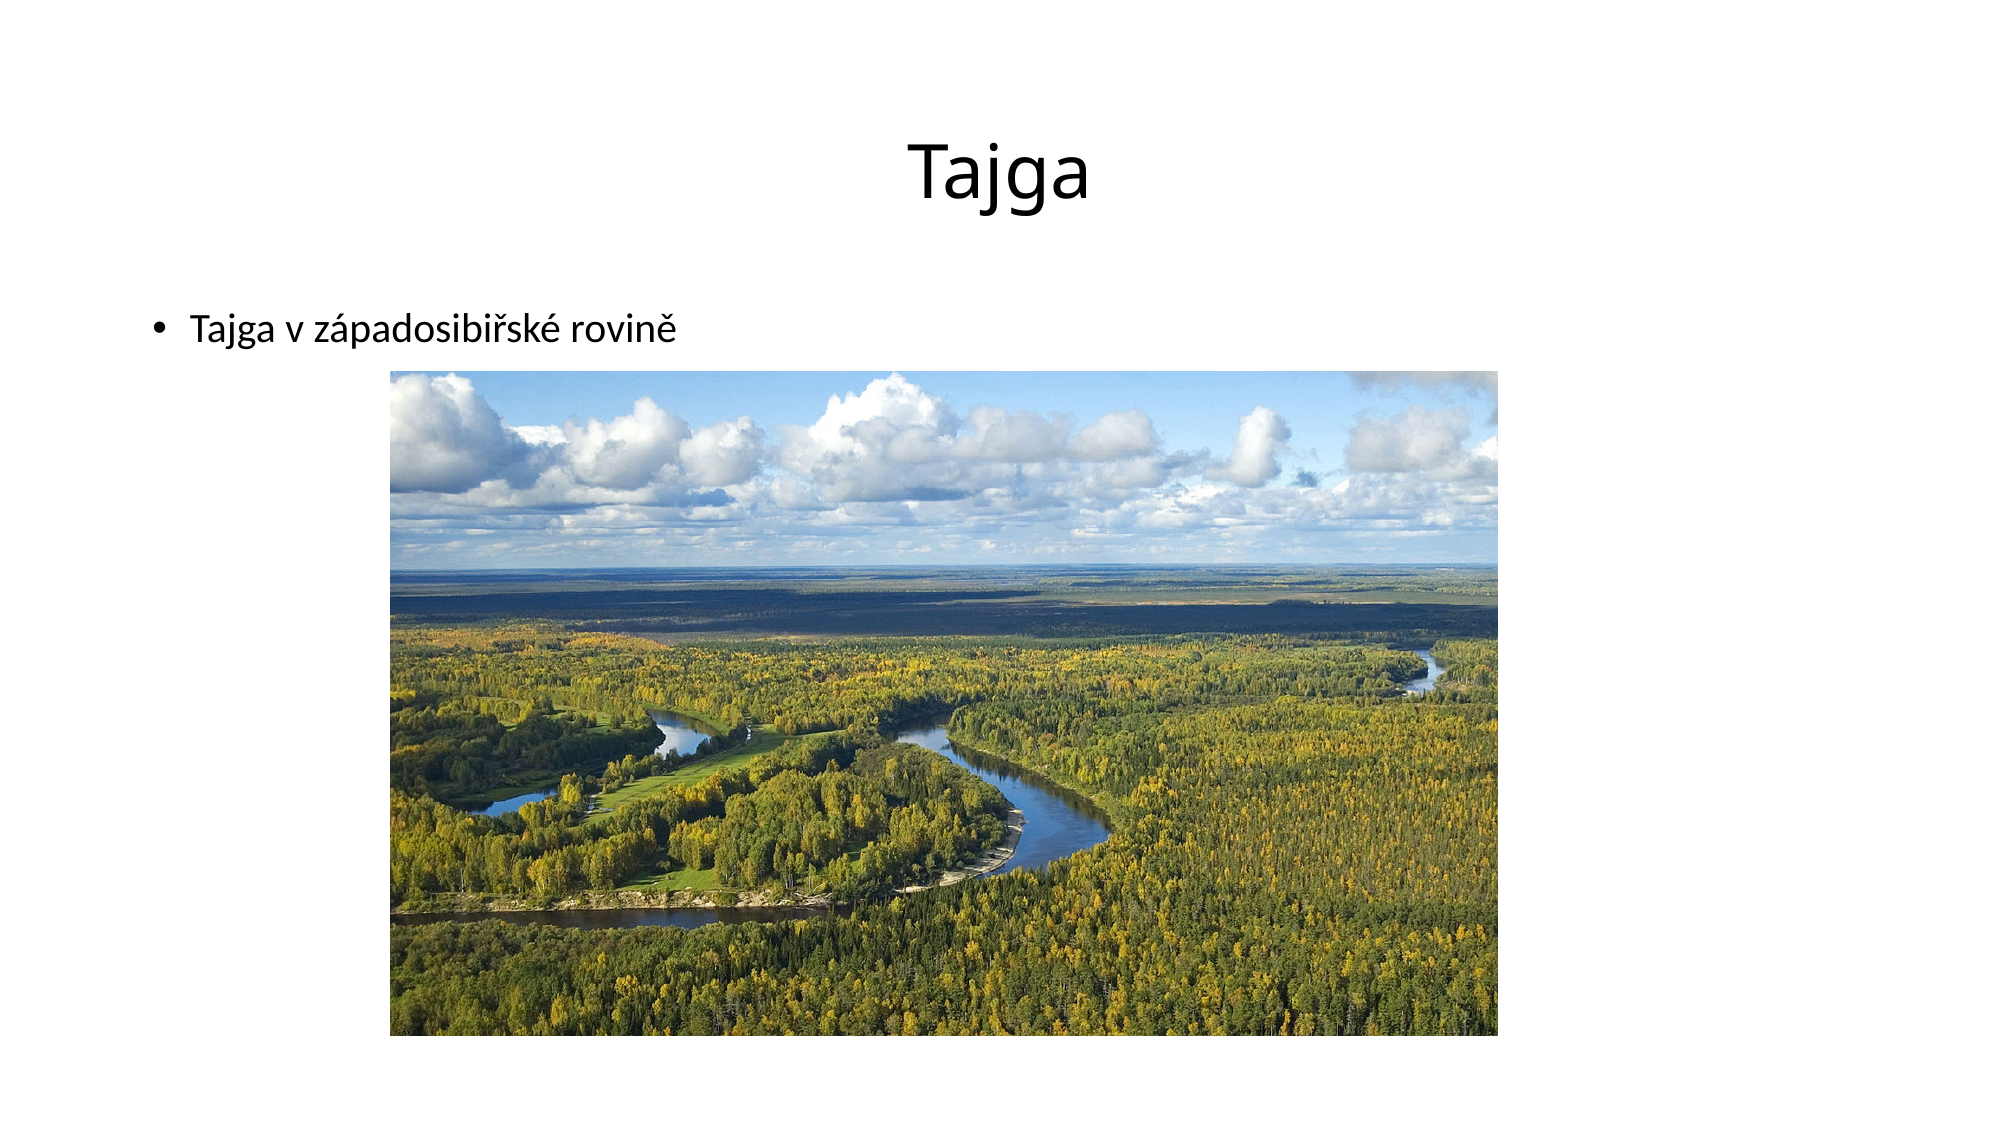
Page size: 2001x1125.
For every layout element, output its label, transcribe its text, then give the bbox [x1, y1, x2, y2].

list Tajga v západosibiřské rovině [137, 299, 1863, 1014]
picture [390, 371, 1498, 1036]
title Tajga [137, 59, 1863, 278]
